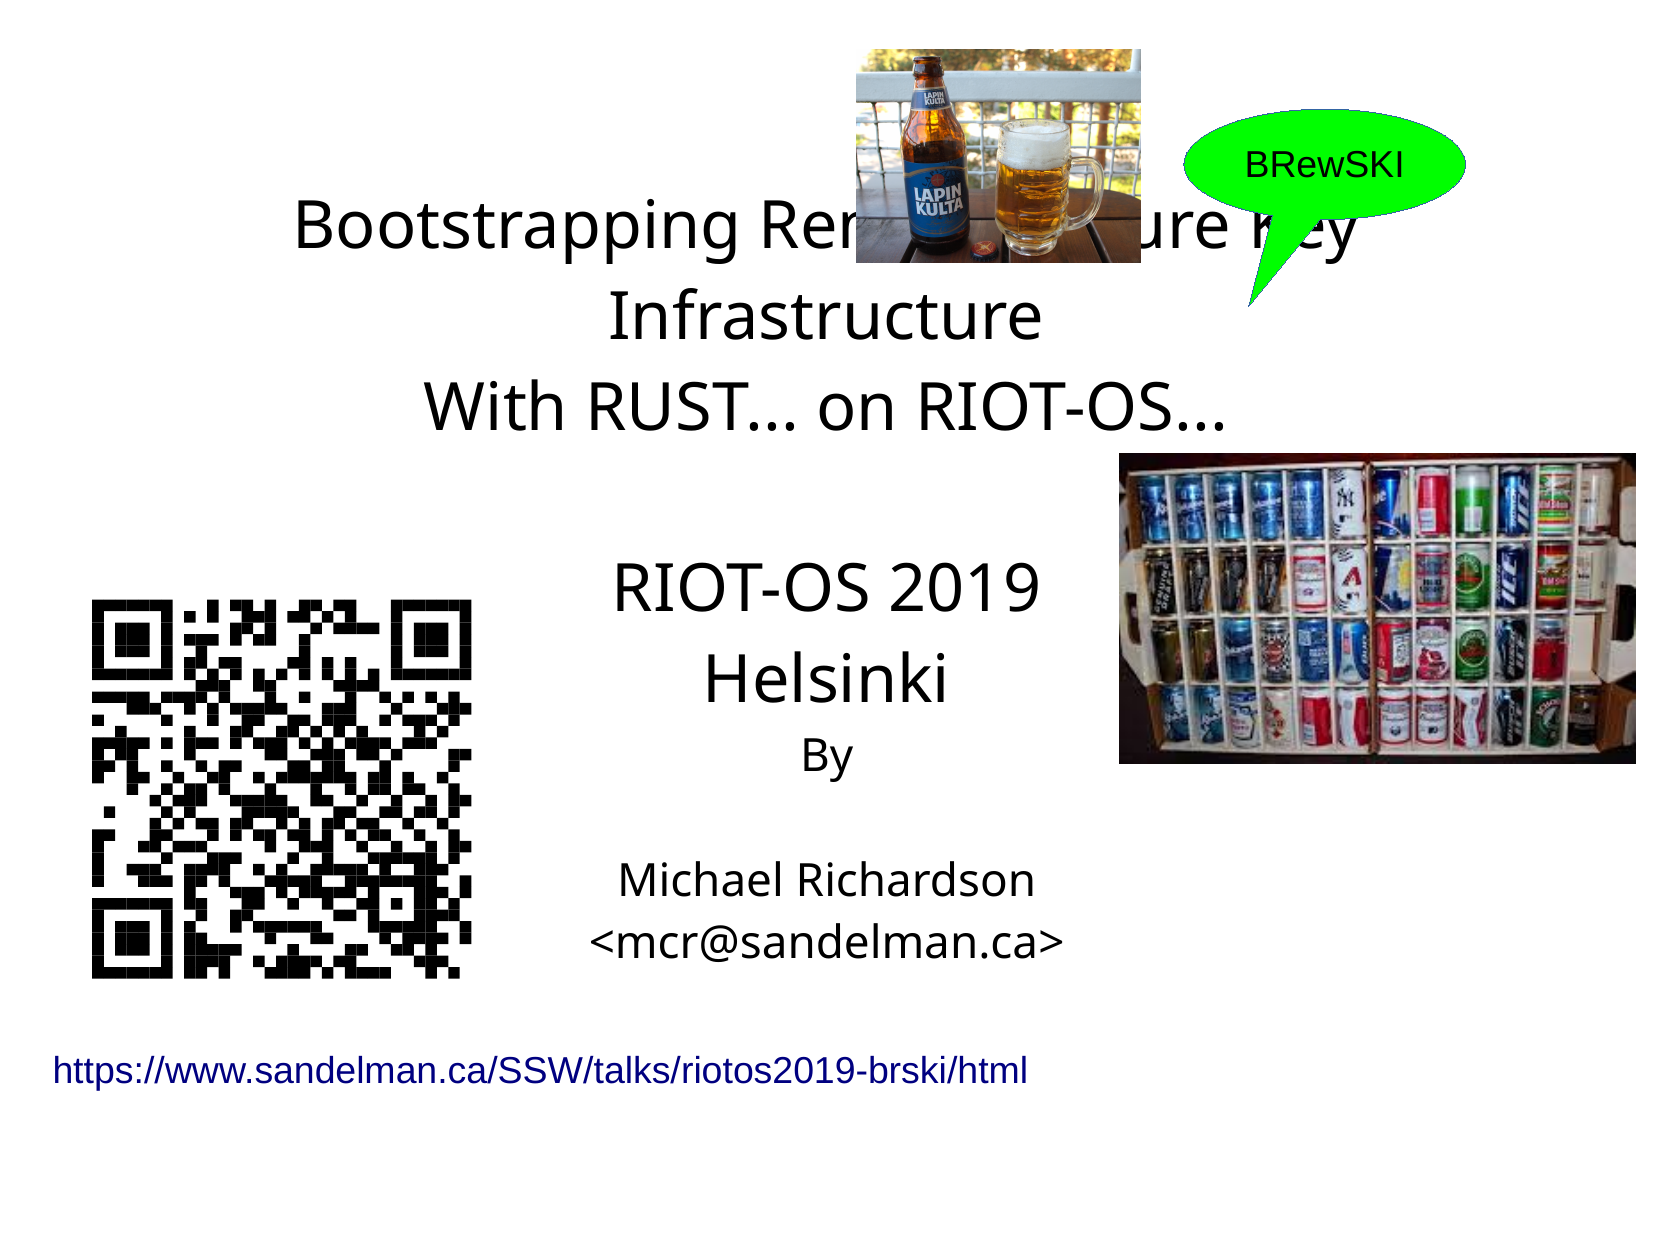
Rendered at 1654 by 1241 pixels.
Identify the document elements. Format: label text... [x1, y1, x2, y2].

text_box https://www.sandelman.ca/SSW/talks/riotos2019-brski/html [37, 1042, 1042, 1100]
picture [44, 552, 519, 1027]
subtitle Bootstrapping Remote Secure Key Infrastructure With RUST... on RIOT-OS... RIOT-OS 2019 Helsinki By Michael Richardson <mcr@sandelman.ca> [82, 49, 1571, 1010]
text_box BRewSKI [1183, 109, 1466, 307]
picture [1119, 453, 1636, 764]
picture [856, 49, 1141, 263]
